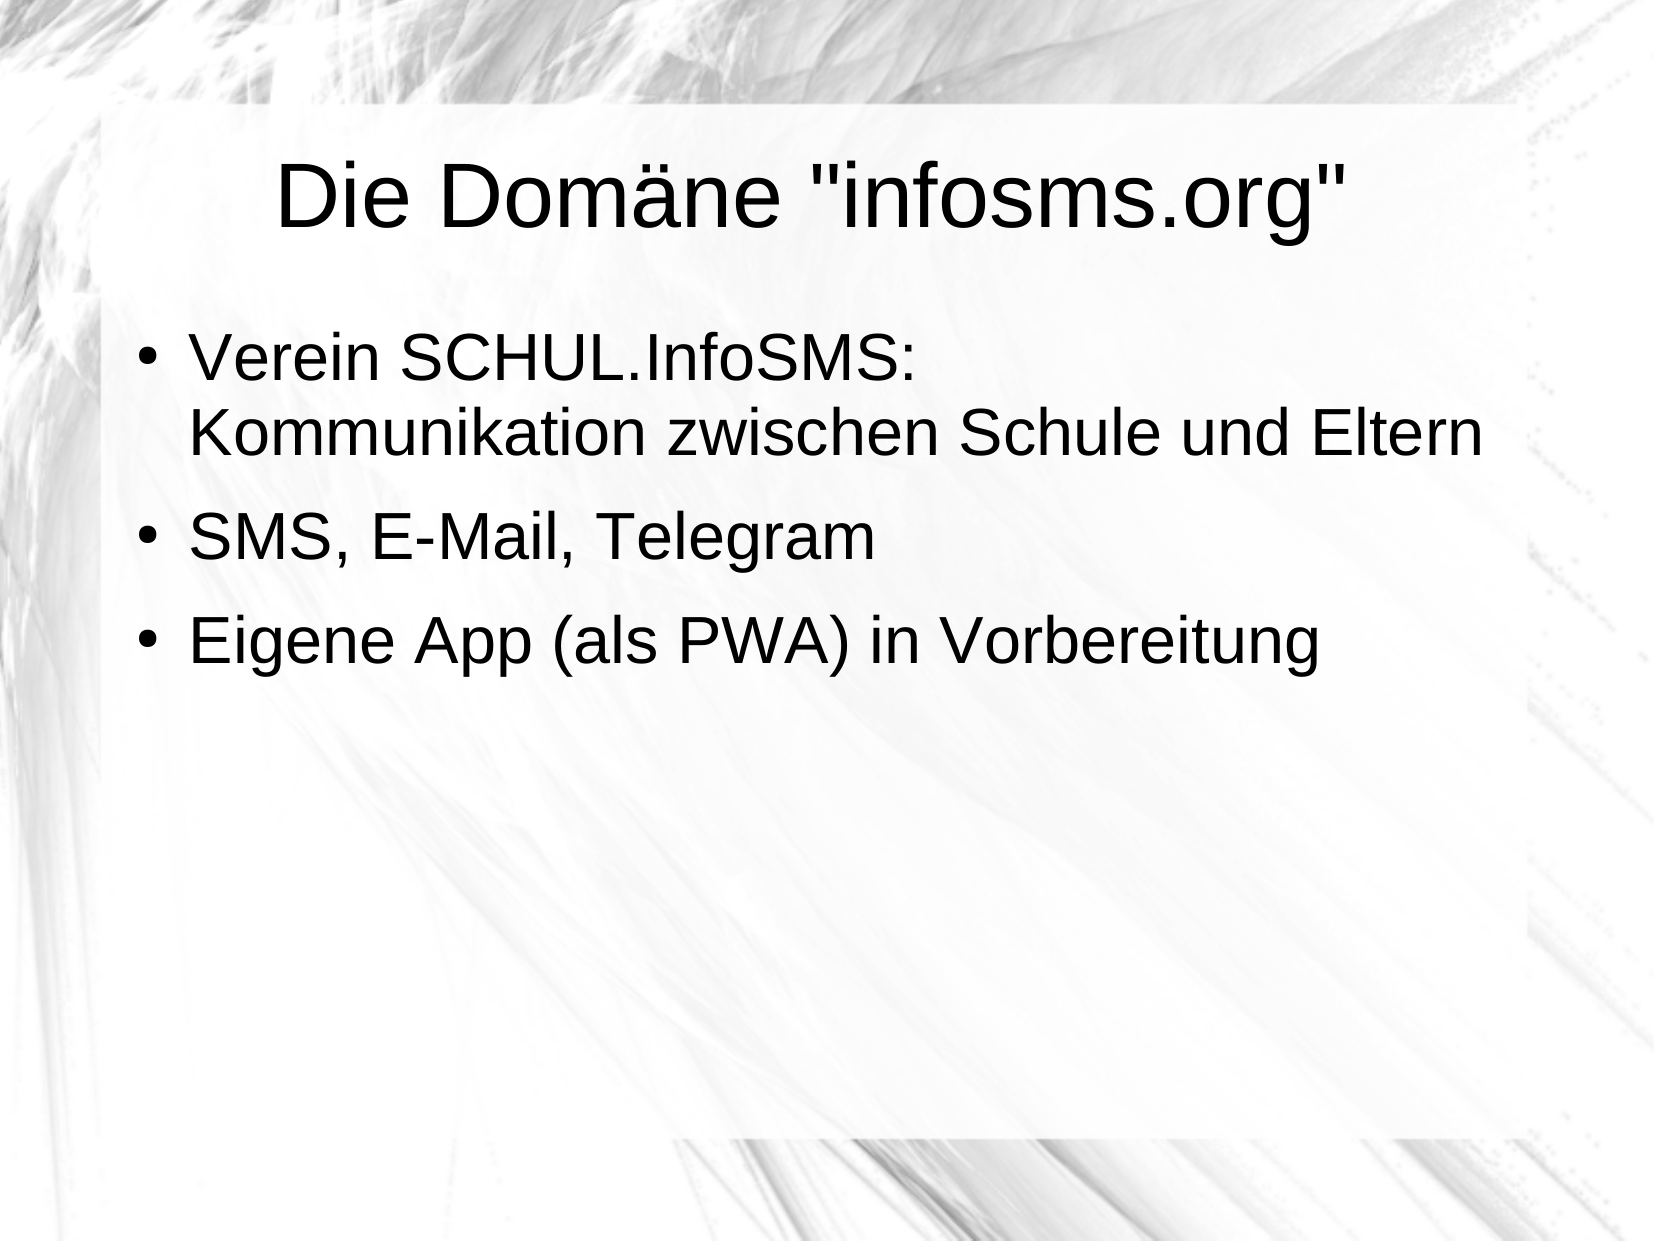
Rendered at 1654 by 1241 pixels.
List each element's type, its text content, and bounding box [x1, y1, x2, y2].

list Verein SCHUL.InfoSMS: Kommunikation zwischen Schule und Eltern SMS, E-Mail, Telegram Eigene App (als PWA) in Vorbereitung [118, 319, 1571, 1040]
title Die Domäne "infosms.org" [118, 112, 1506, 281]
picture [0, 0, 1654, 1241]
